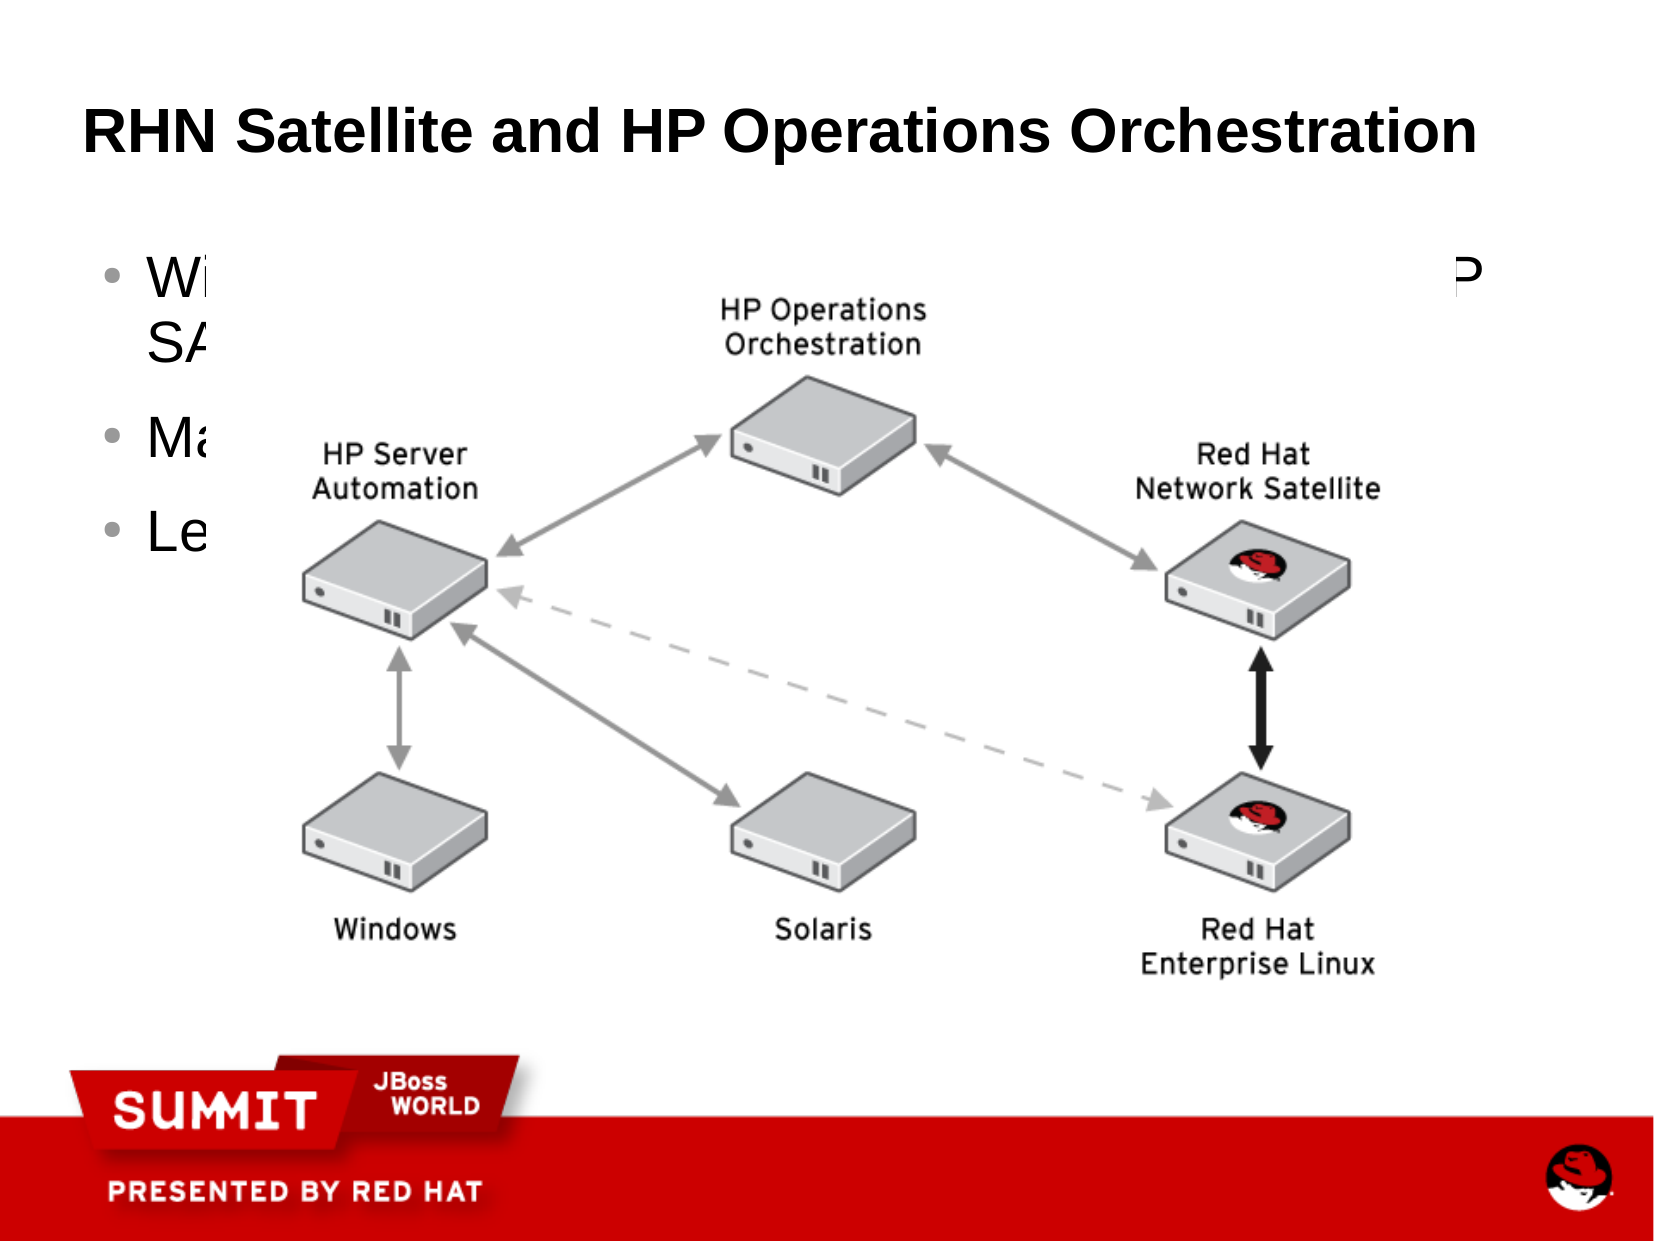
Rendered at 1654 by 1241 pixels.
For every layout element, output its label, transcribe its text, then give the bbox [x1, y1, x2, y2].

title RHN Satellite and HP Operations Orchestration [82, 45, 1571, 218]
picture [0, 1043, 1654, 1241]
list With integration scripts, HP OO can control both HP SA and RHN Satellite Manage everything from a single portal Leverage existing investment [86, 244, 390, 1024]
picture [390, 244, 1576, 1039]
